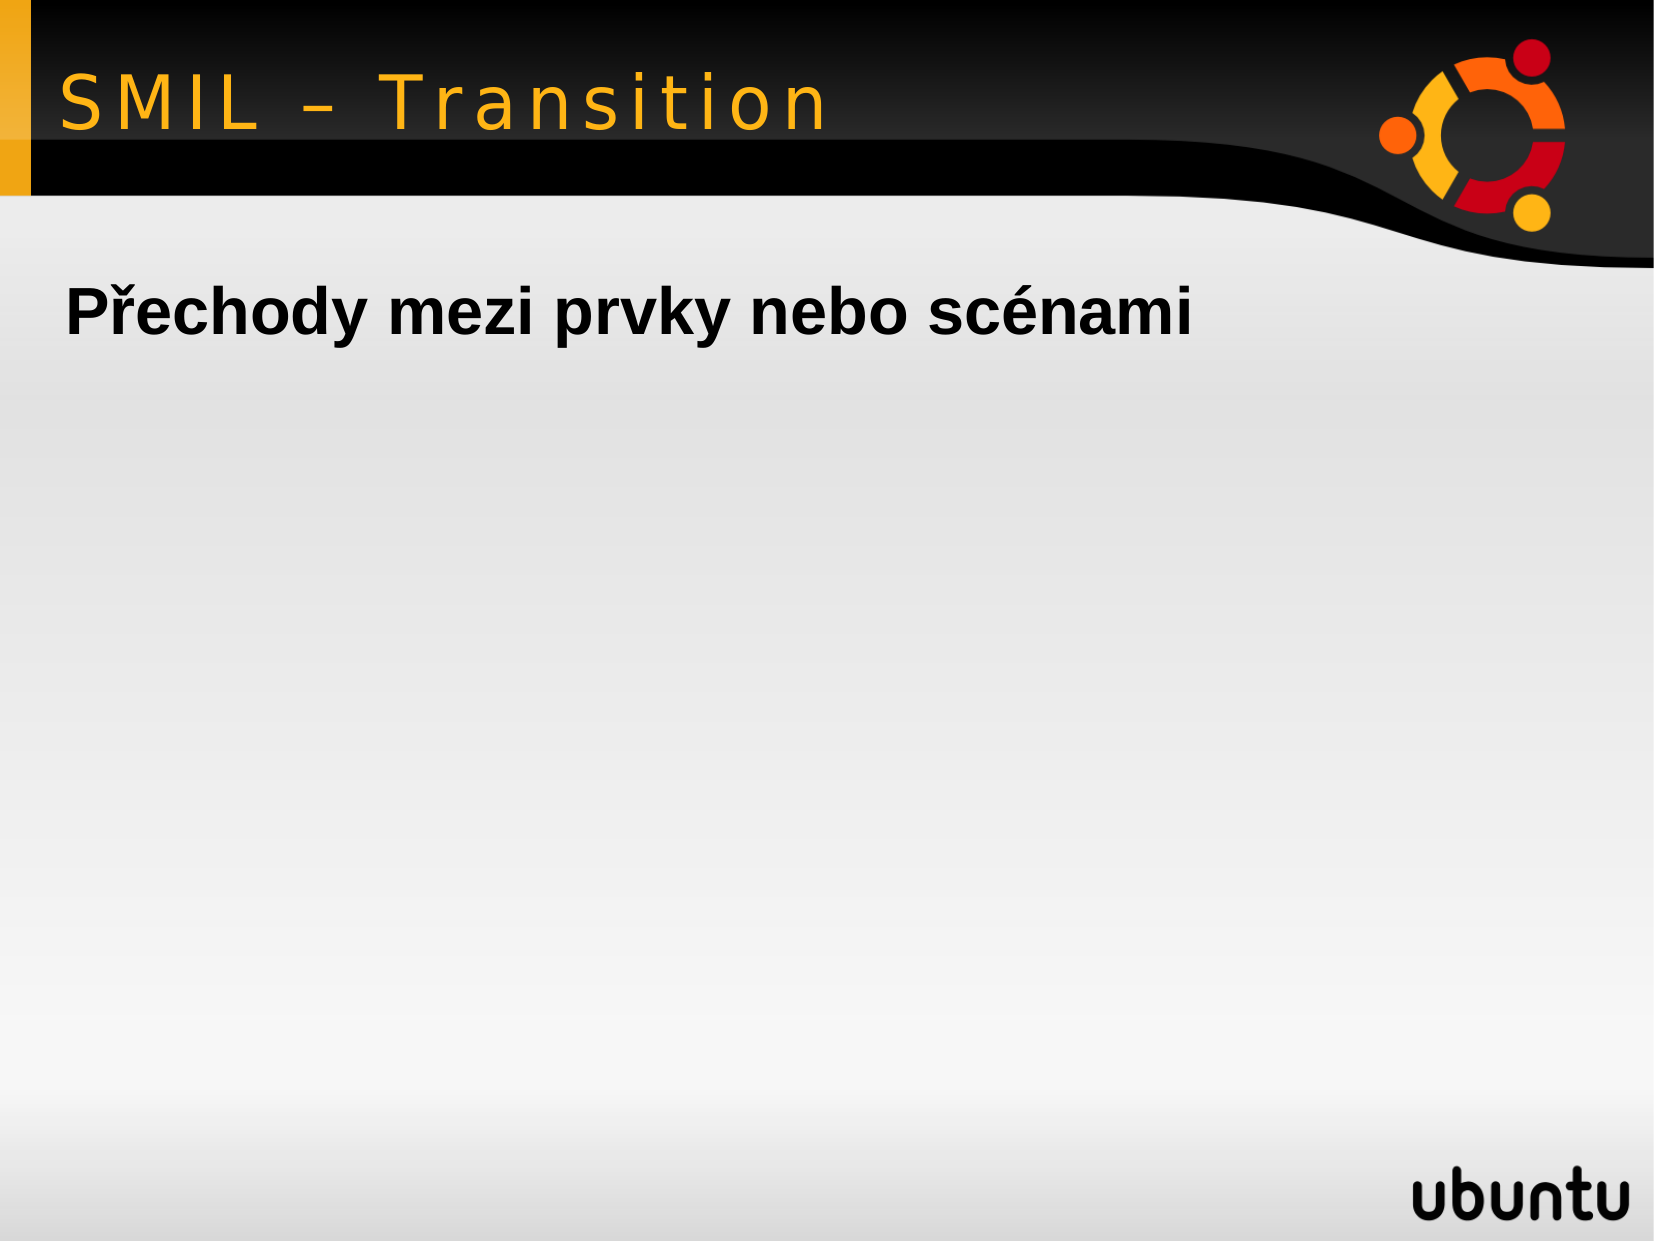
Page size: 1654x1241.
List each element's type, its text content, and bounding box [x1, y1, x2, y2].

picture [0, 0, 1654, 1241]
list Přechody mezi prvky nebo scénami [47, 274, 1536, 1093]
title SMIL – Transition [59, 29, 1270, 178]
